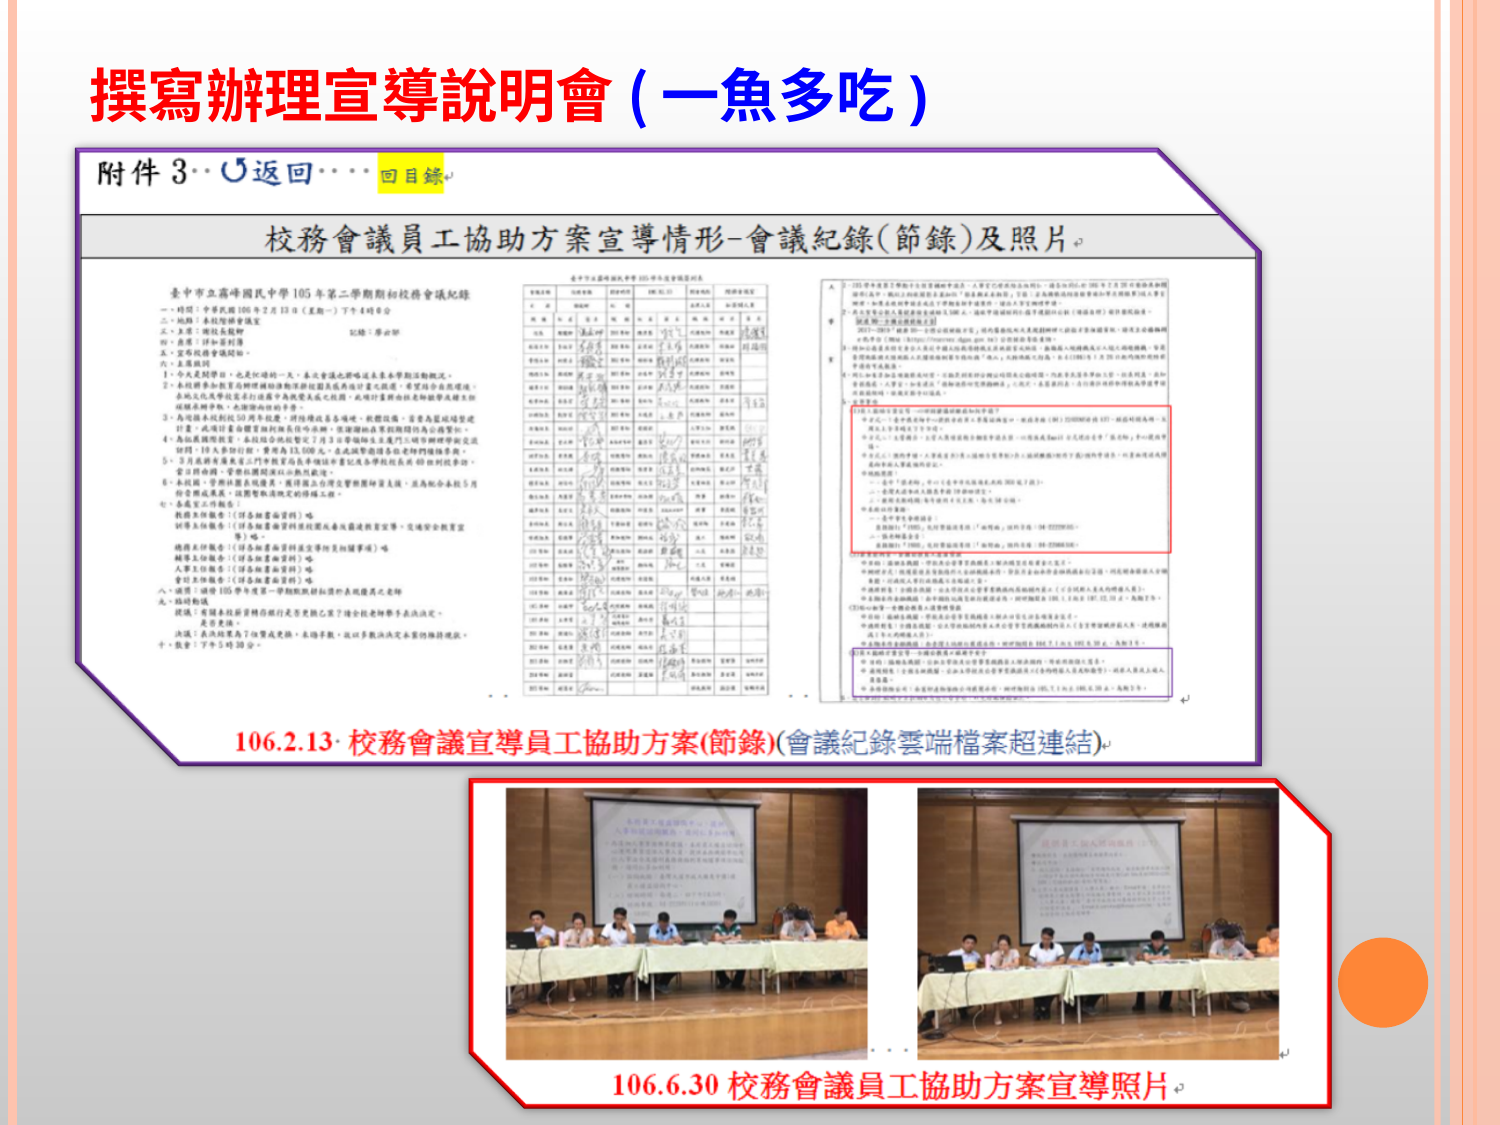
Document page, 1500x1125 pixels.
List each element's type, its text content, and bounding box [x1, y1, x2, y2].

picture [451, 761, 1348, 1125]
list [74, 184, 1300, 1062]
title 撰寫辦理宣導說明會(一魚多吃) [74, 45, 1300, 138]
picture [58, 131, 1278, 783]
